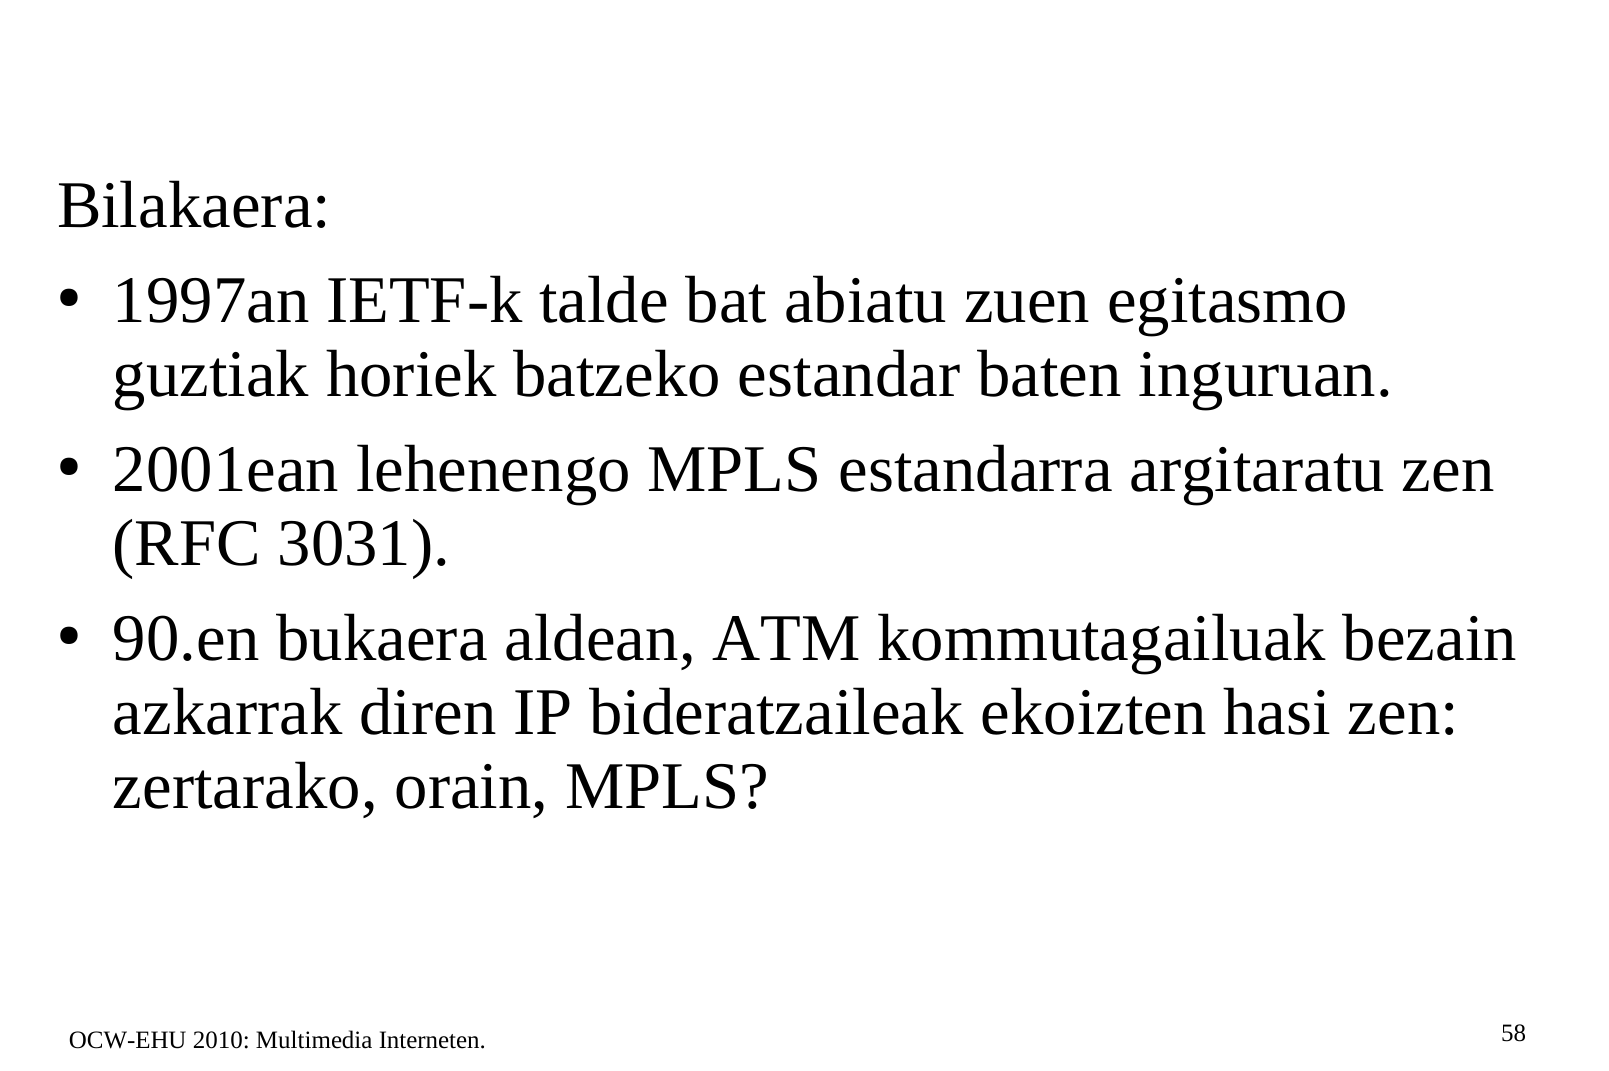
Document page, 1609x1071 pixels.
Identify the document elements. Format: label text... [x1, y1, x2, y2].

list Bilakaera: 1997an IETF-k talde bat abiatu zuen egitasmo guztiak horiek batzeko estandar baten inguruan. 2001ean lehenengo MPLS estandarra argitaratu zen (RFC 3031). 90.en bukaera aldean, ATM kommutagailuak bezain azkarrak diren IP bideratzaileak ekoizten hasi zen: zertarako, orain, MPLS? [41, 160, 1555, 999]
